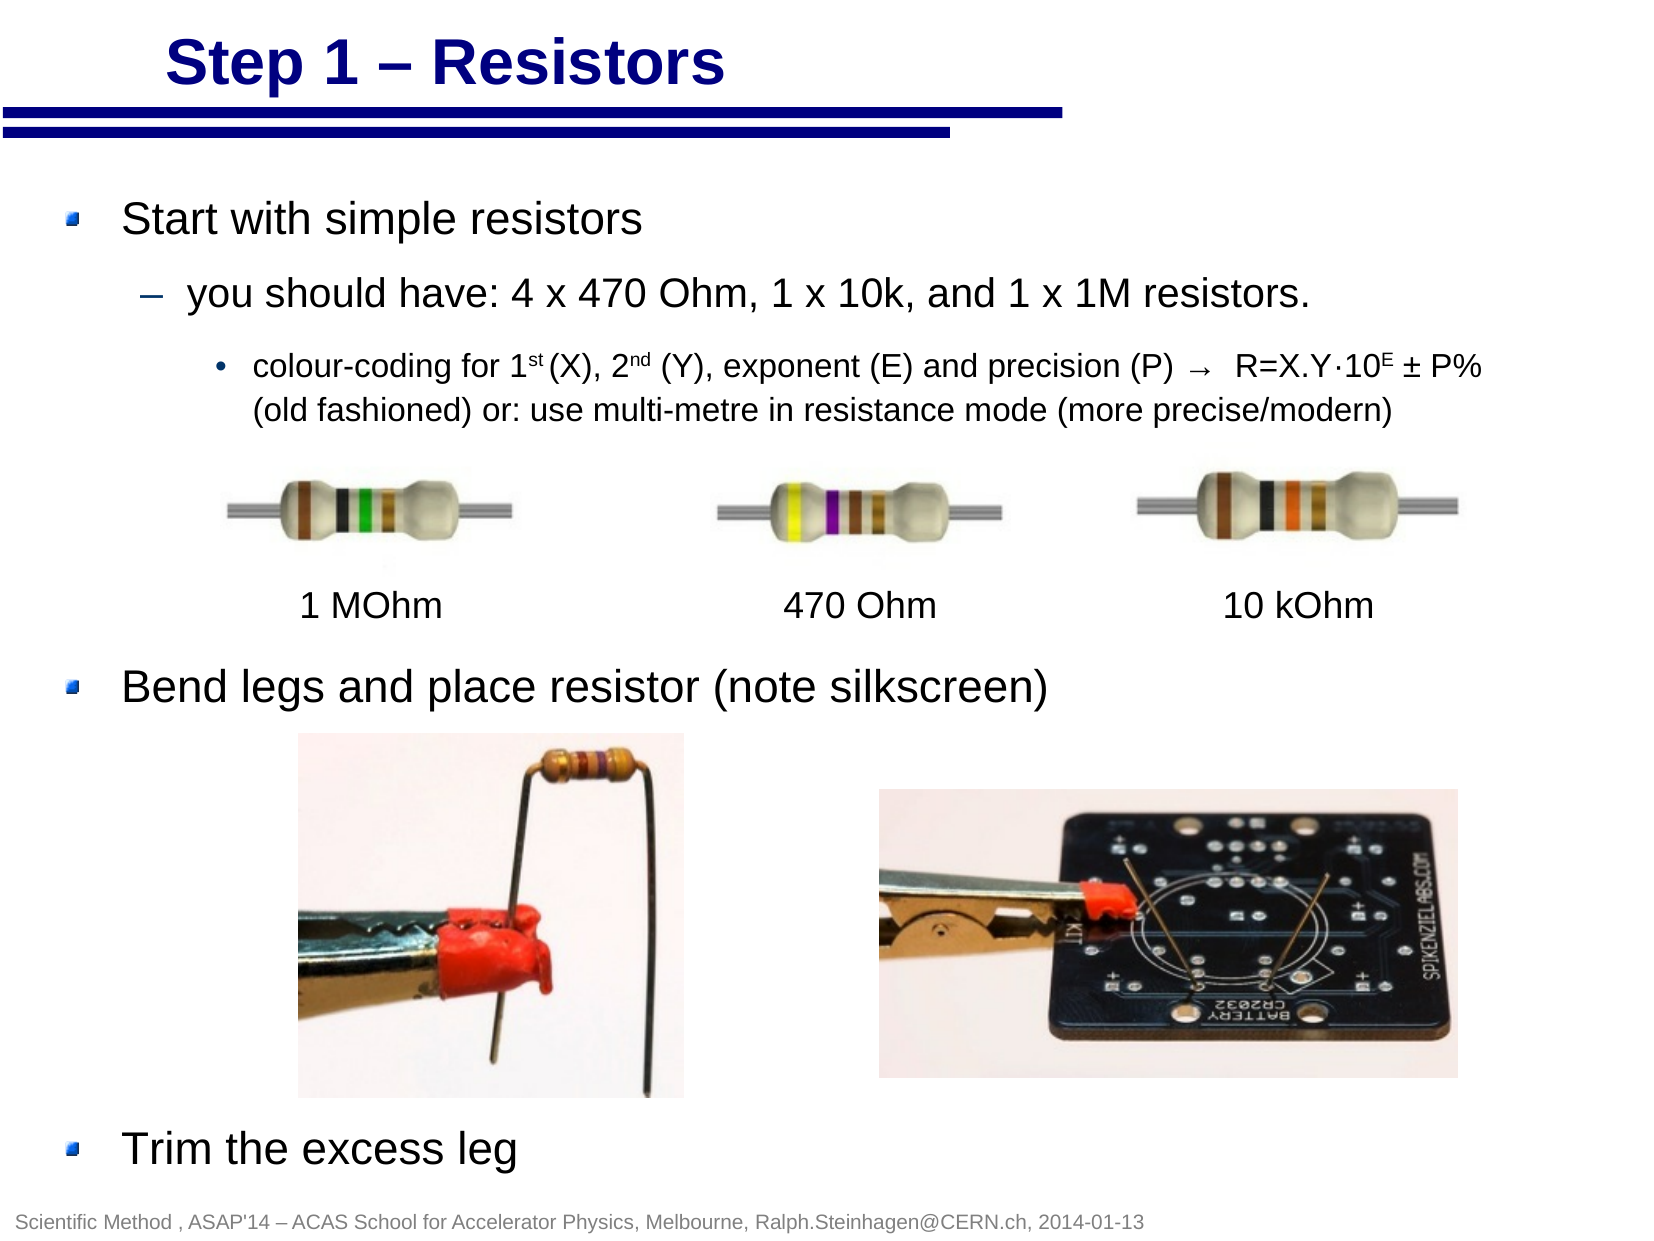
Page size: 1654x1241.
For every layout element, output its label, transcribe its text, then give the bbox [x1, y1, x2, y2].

picture [1130, 442, 1467, 578]
picture [710, 443, 1011, 577]
text_box 1 MOhm [281, 577, 462, 635]
picture [220, 442, 523, 578]
list Start with simple resistors you should have: 4 x 470 Ohm, 1 x 10k, and 1 x 1M resistors. colour-coding for 1st (X), 2nd (Y), exponent (E) and precision (P) → R=X.Y·10E ± P% (old fashioned) or: use multi-metre in resistance mode (more precise/modern) Bend legs and place resistor (note silkscreen) Trim the excess leg [65, 192, 1628, 1205]
picture [298, 733, 684, 1098]
picture [879, 789, 1458, 1078]
title Step 1 – Resistors [165, 0, 1323, 124]
text_box 470 Ohm [744, 577, 977, 635]
text_box 10 kOhm [1183, 577, 1415, 635]
